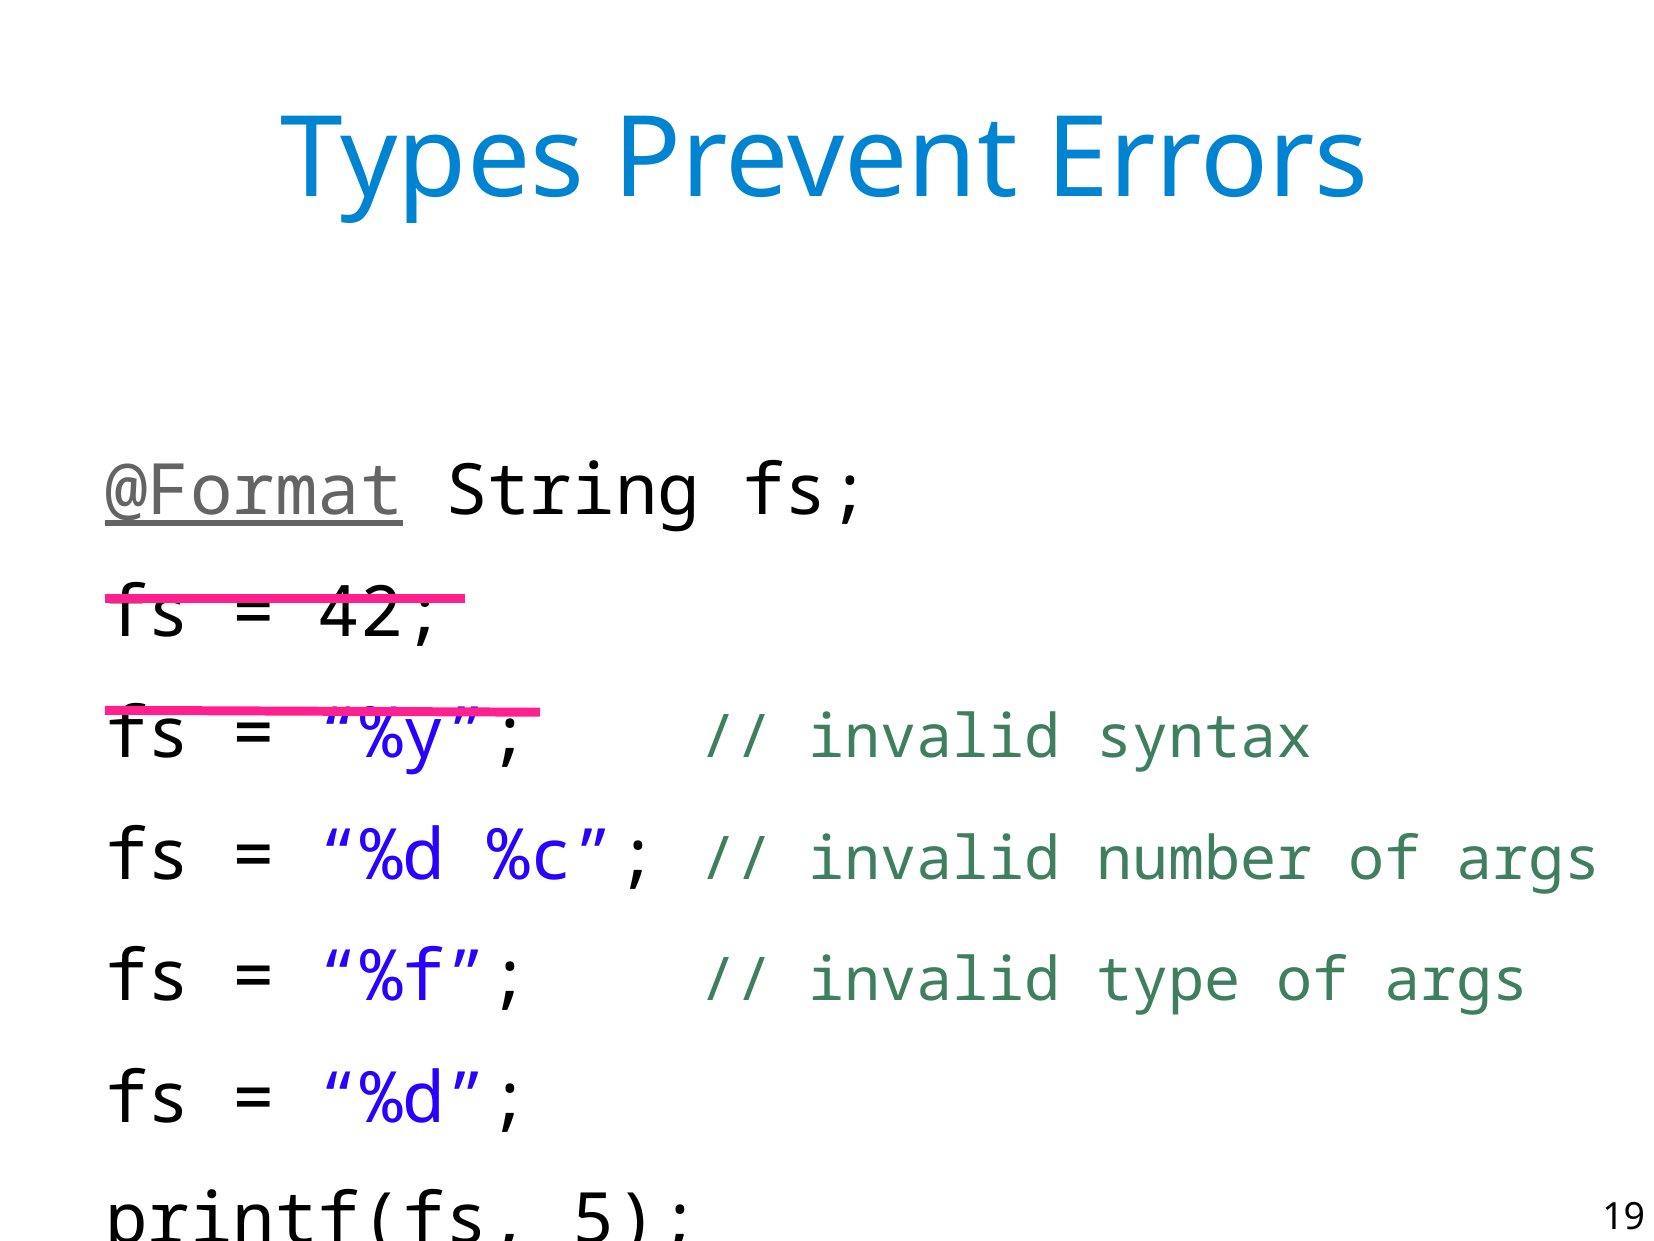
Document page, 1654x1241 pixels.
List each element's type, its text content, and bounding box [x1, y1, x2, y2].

text_box @Format String fs; fs = 42; fs = “%y”; // invalid syntax fs = “%d %c”; // invalid number of args fs = “%f”; // invalid type of args fs = “%d”; printf(fs, 5); [45, 439, 1621, 1241]
title Types Prevent Errors [60, 49, 1591, 257]
